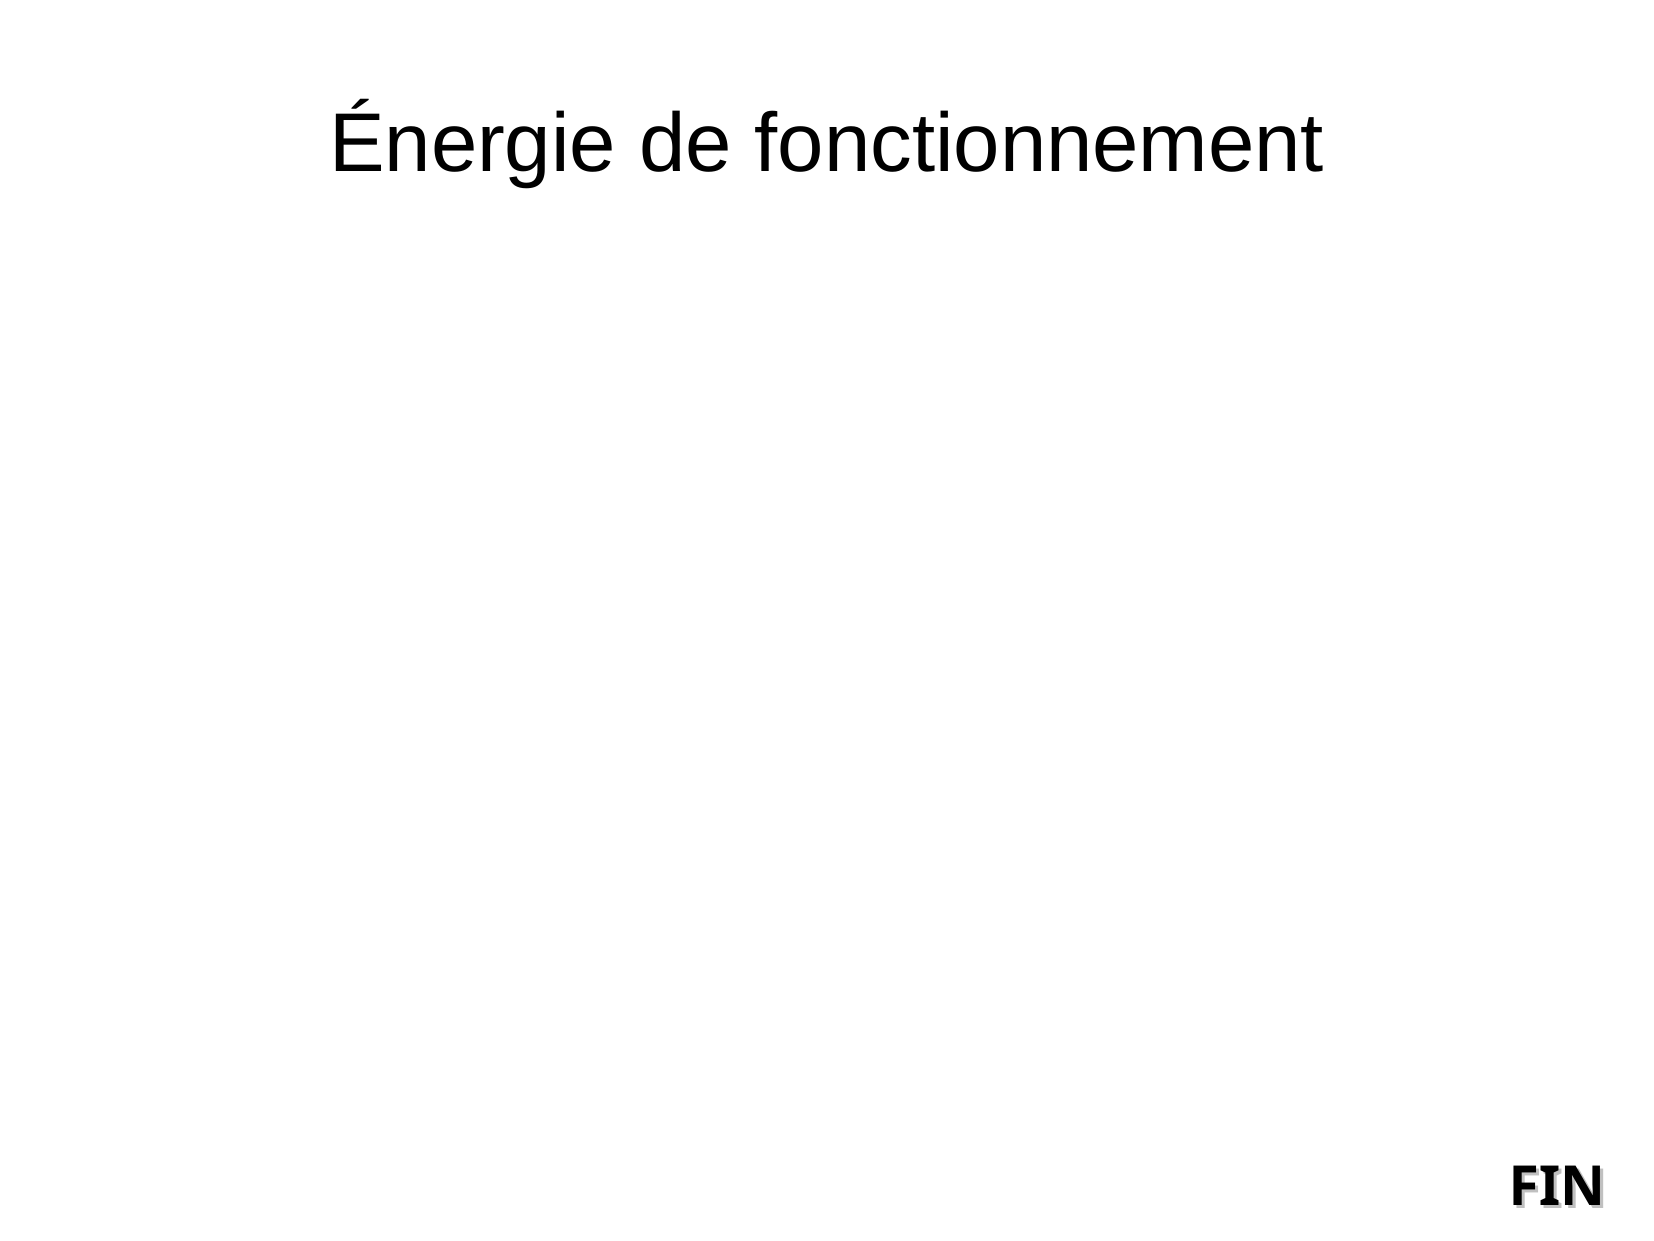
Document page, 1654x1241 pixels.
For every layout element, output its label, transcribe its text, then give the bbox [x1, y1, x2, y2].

text_box Énergie de fonctionnement [236, 88, 1418, 197]
text_box FIN [1460, 1145, 1654, 1241]
